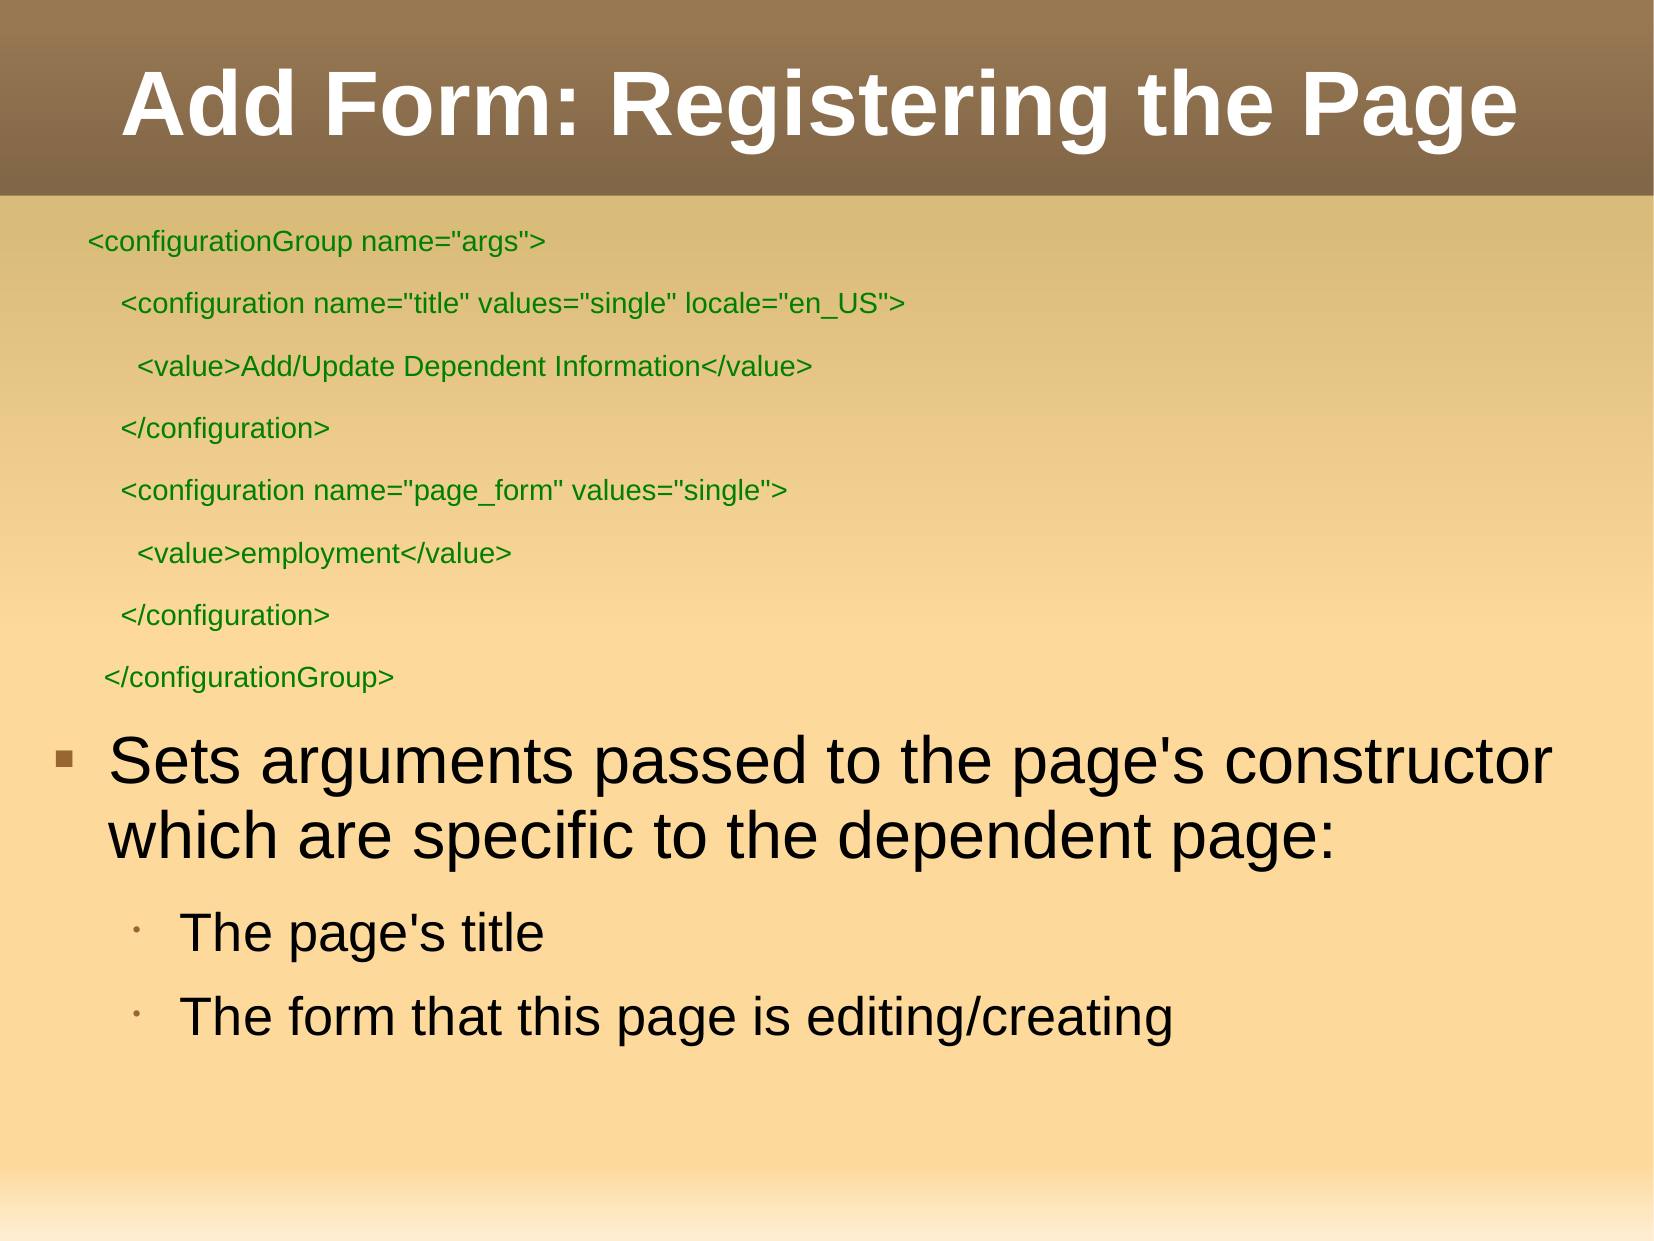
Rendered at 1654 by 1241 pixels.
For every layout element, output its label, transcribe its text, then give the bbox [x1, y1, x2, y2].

title Add Form: Registering the Page [76, 7, 1565, 200]
list <configurationGroup name="args"> <configuration name="title" values="single" locale="en_US"> <value>Add/Update Dependent Information</value> </configuration> <configuration name="page_form" values="single"> <value>employment</value> </configuration> </configurationGroup> Sets arguments passed to the page's constructor which are specific to the dependent page: The page's title The form that this page is editing/creating [38, 225, 1613, 1104]
picture [0, 0, 1654, 1241]
